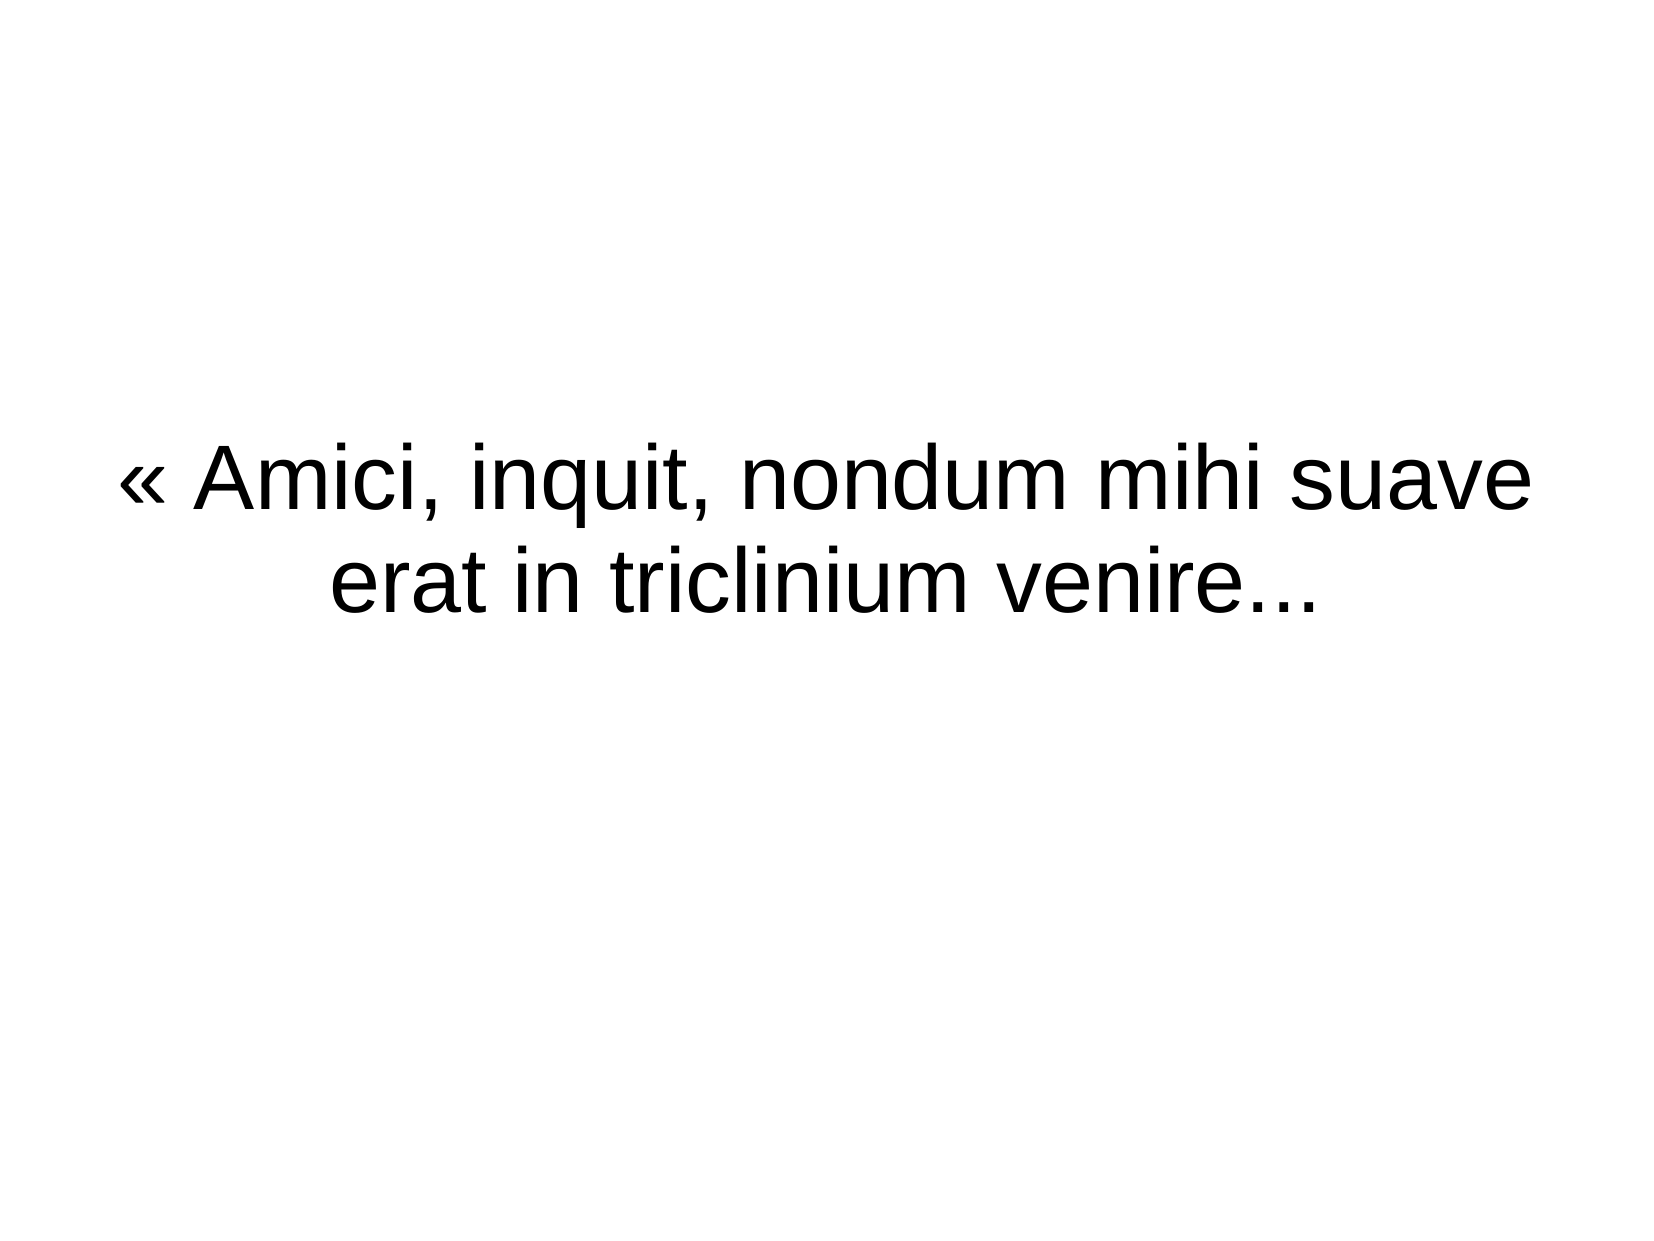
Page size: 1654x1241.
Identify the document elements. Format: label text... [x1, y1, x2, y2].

subtitle « Amici, inquit, nondum mihi suave erat in triclinium venire... [82, 49, 1571, 1010]
